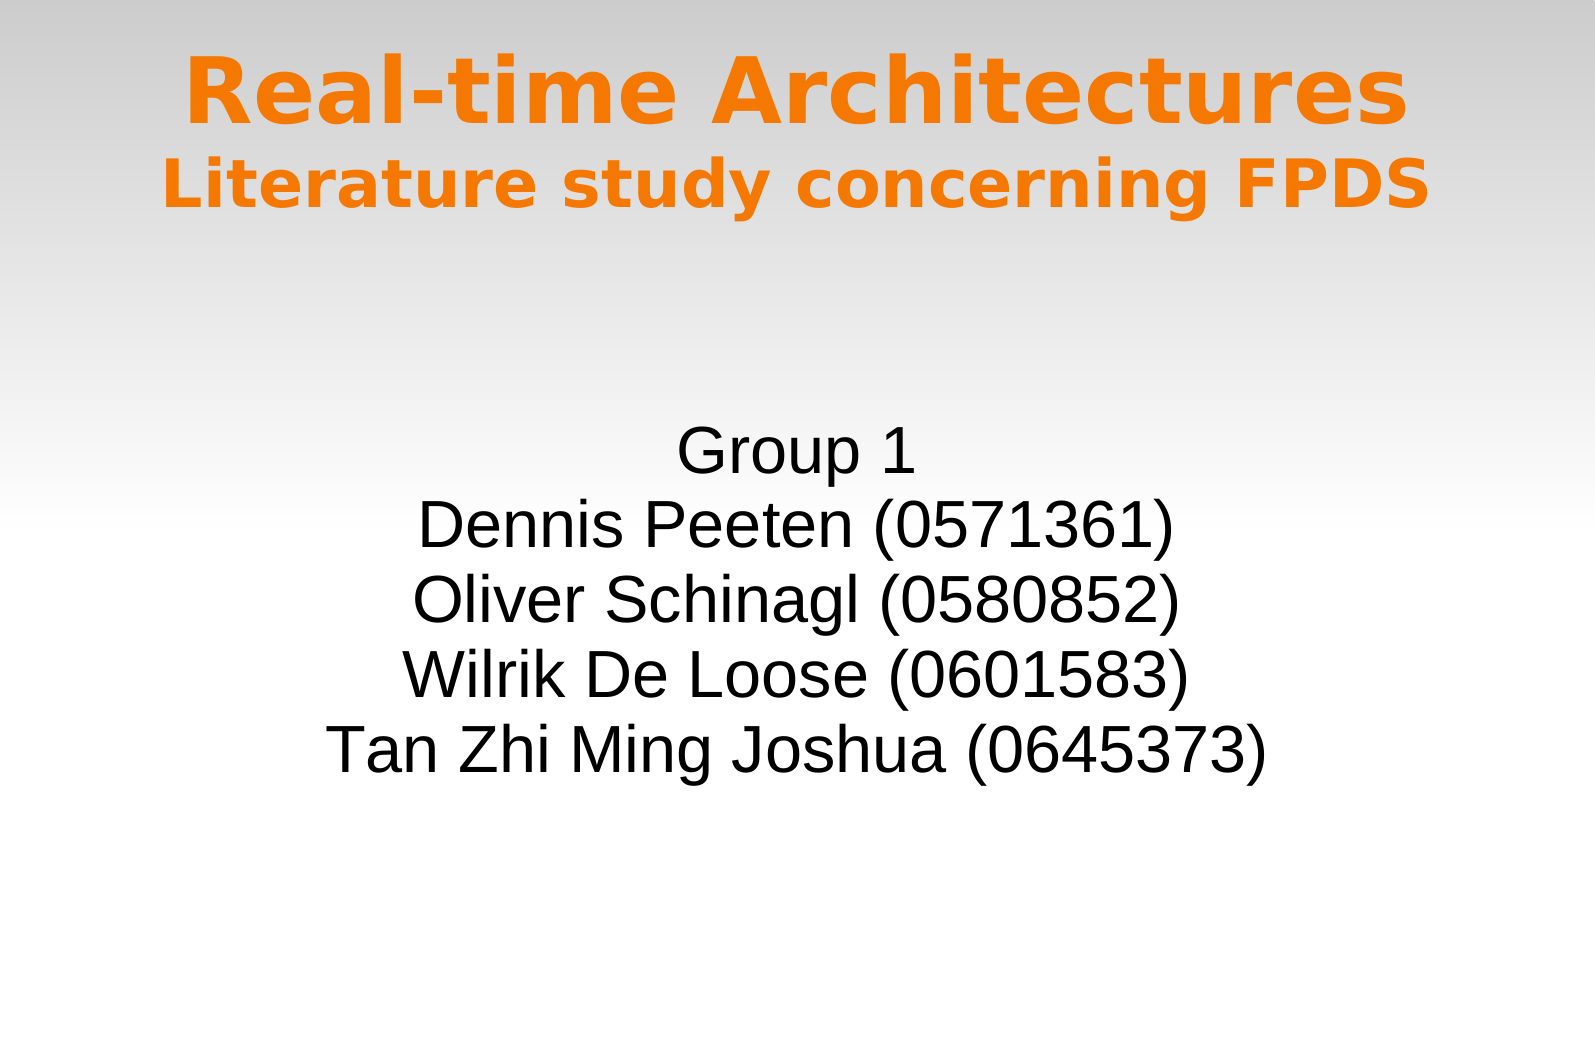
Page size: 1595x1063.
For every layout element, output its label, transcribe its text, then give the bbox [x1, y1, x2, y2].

title Real-time Architectures Literature study concerning FPDS [79, 38, 1515, 224]
subtitle Group 1 Dennis Peeten (0571361) Oliver Schinagl (0580852) Wilrik De Loose (0601583) Tan Zhi Ming Joshua (0645373) [79, 256, 1515, 943]
